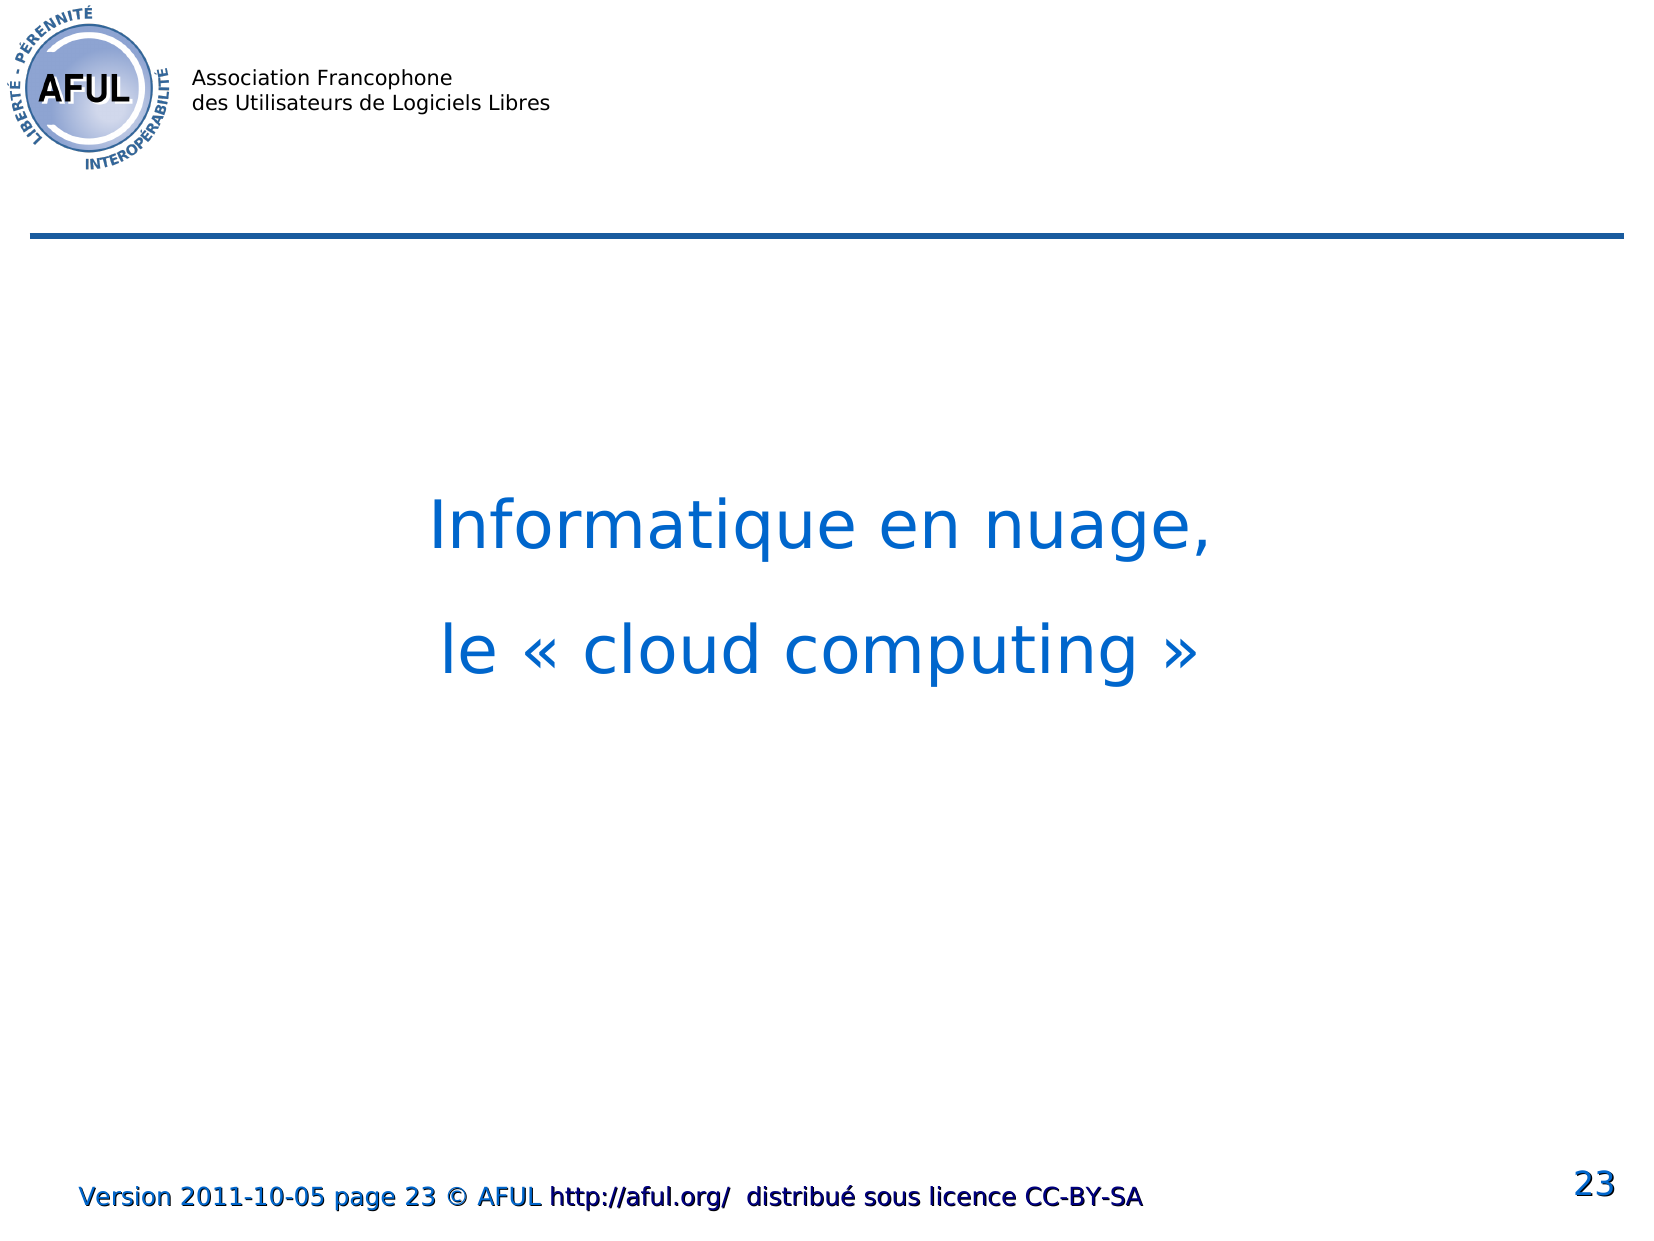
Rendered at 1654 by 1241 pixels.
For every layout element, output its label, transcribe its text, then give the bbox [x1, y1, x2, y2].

list Informatique en nuage, le « cloud computing » [47, 265, 1595, 1196]
picture [0, 0, 178, 178]
